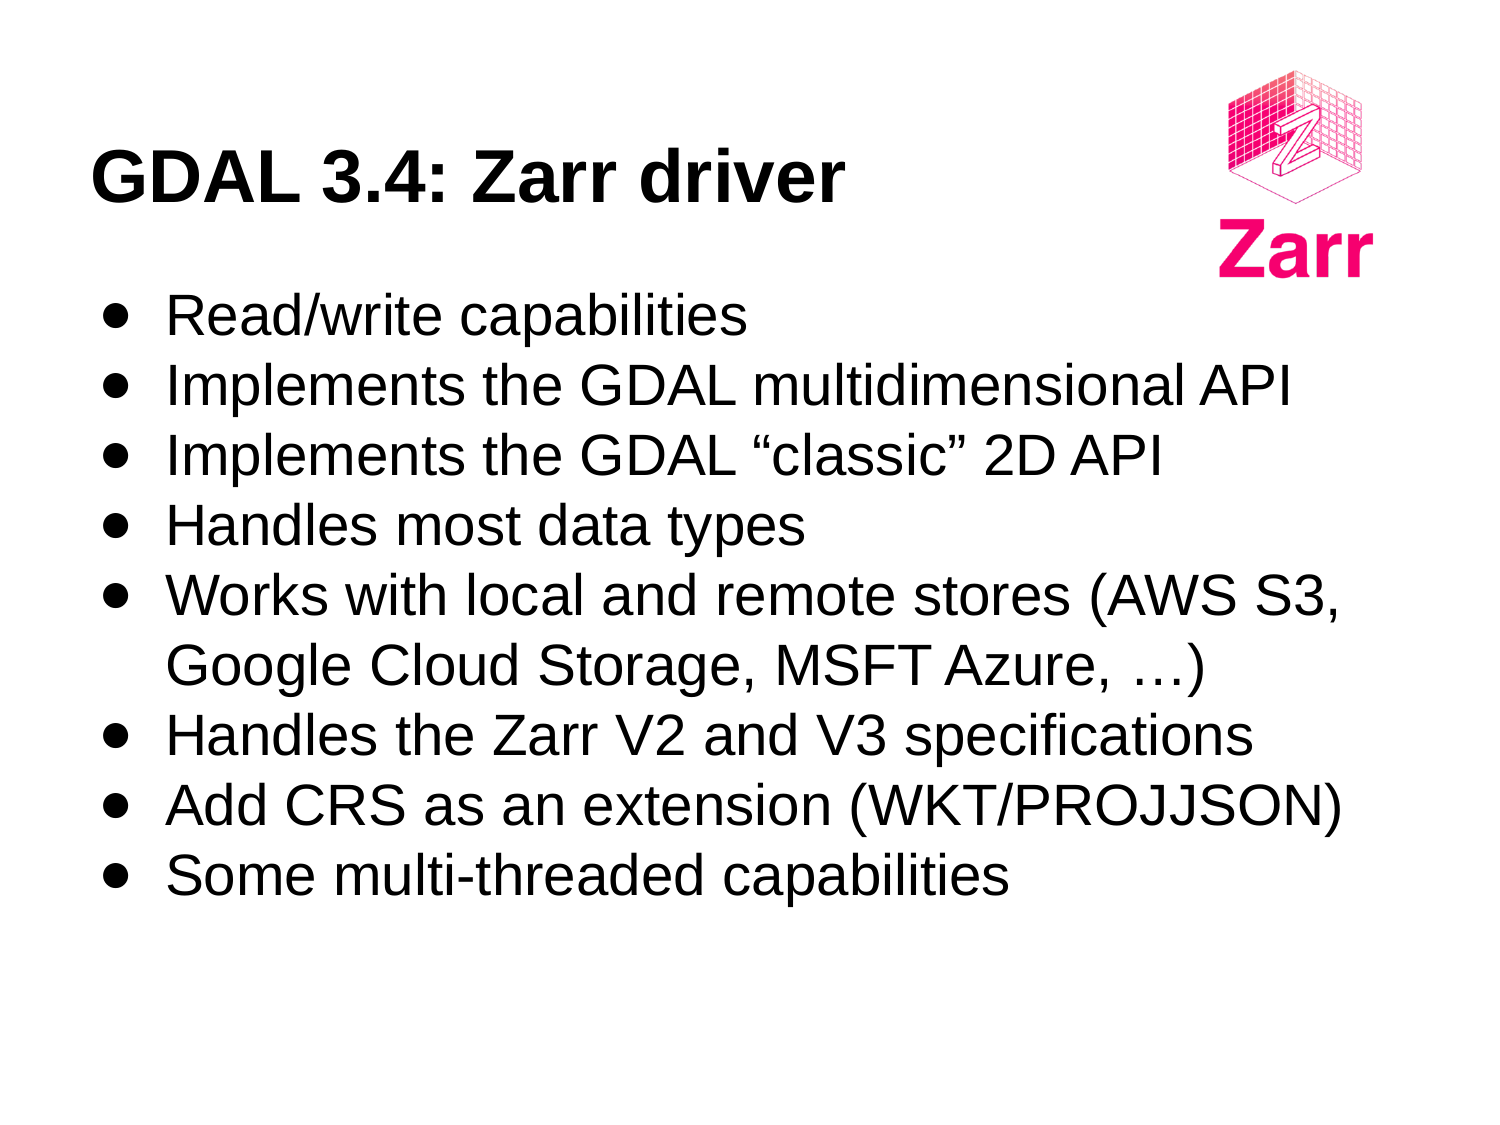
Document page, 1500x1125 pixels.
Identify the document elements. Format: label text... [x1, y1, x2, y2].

picture [1167, 45, 1425, 262]
title GDAL 3.4: Zarr driver [75, 45, 1167, 233]
list Read/write capabilities Implements the GDAL multidimensional API Implements the GDAL “classic” 2D API Handles most data types Works with local and remote stores (AWS S3, Google Cloud Storage, MSFT Azure, …) Handles the Zarr V2 and V3 specifications Add CRS as an extension (WKT/PROJJSON) Some multi-threaded capabilities [75, 262, 1425, 1078]
